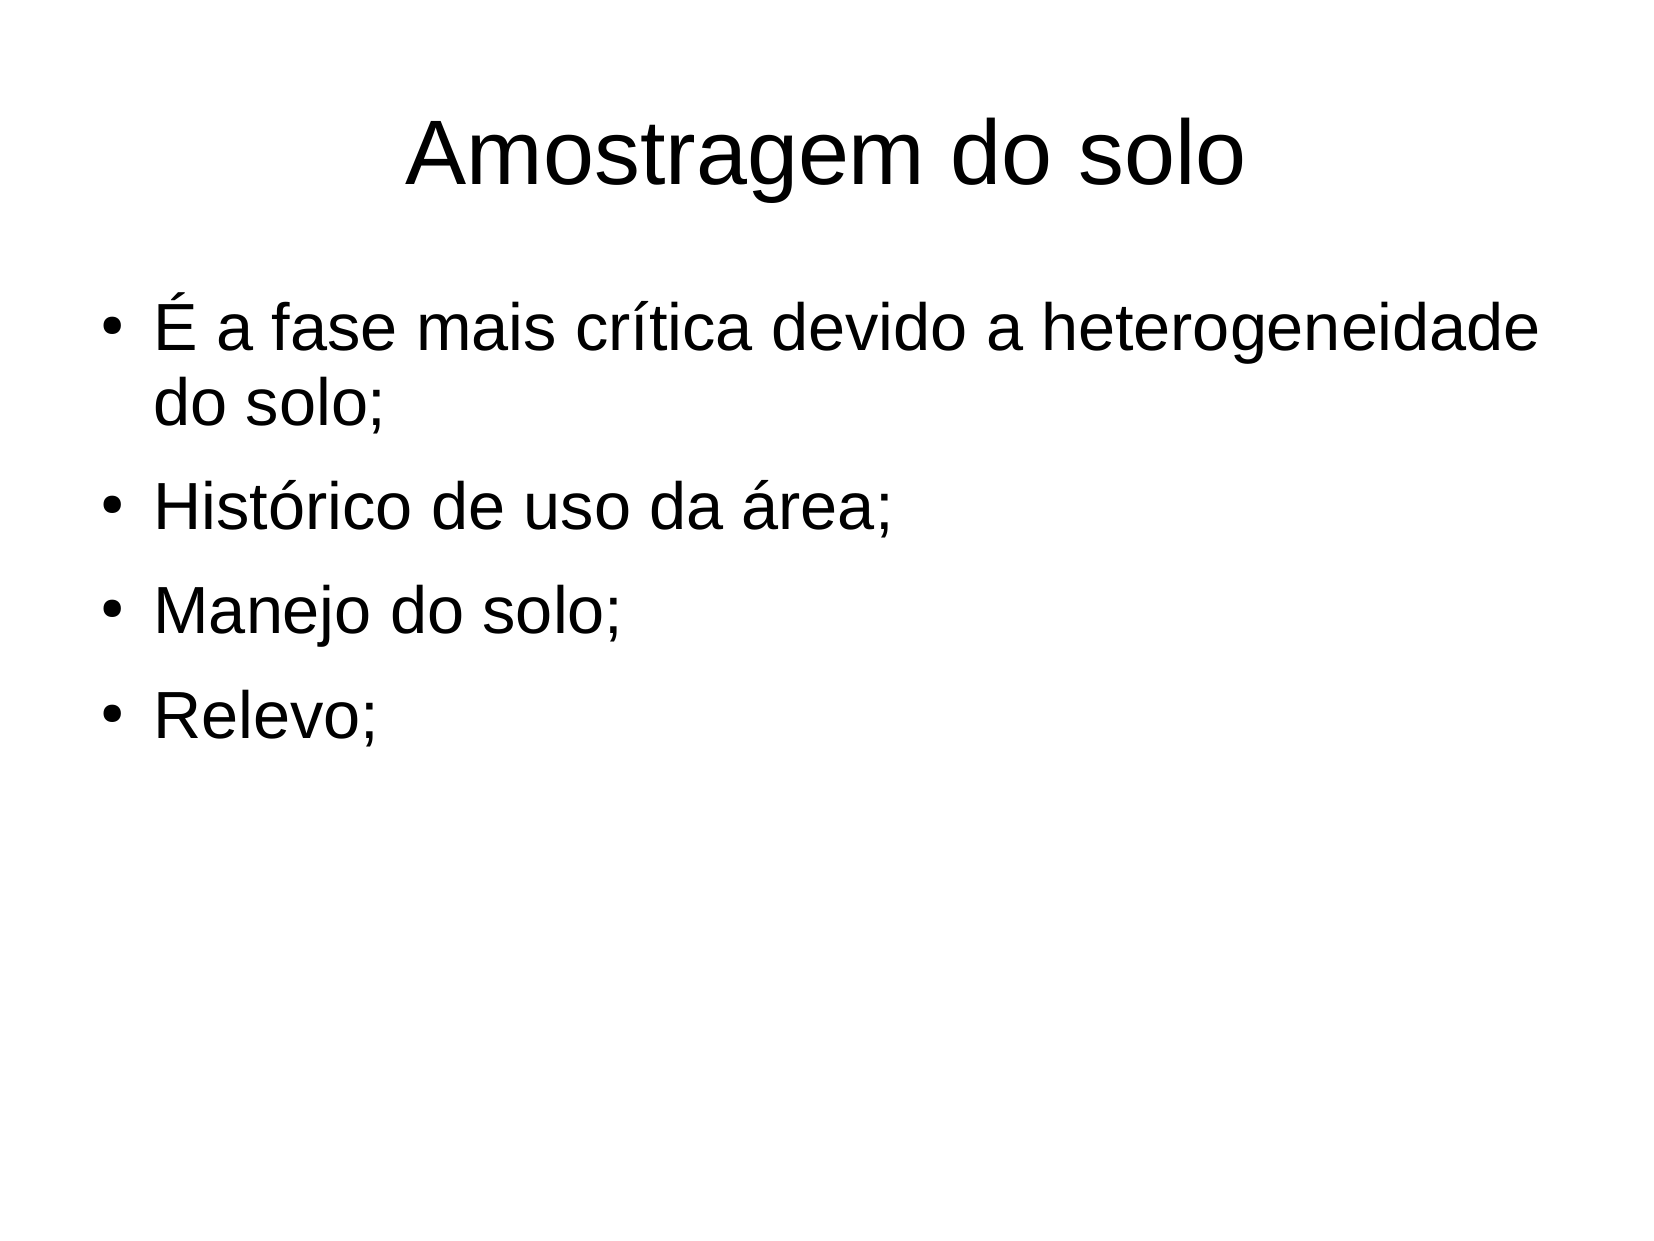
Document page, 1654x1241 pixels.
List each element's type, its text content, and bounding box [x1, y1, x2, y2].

title Amostragem do solo [82, 49, 1571, 257]
list É a fase mais crítica devido a heterogeneidade do solo; Histórico de uso da área; Manejo do solo; Relevo; [82, 290, 1571, 1010]
